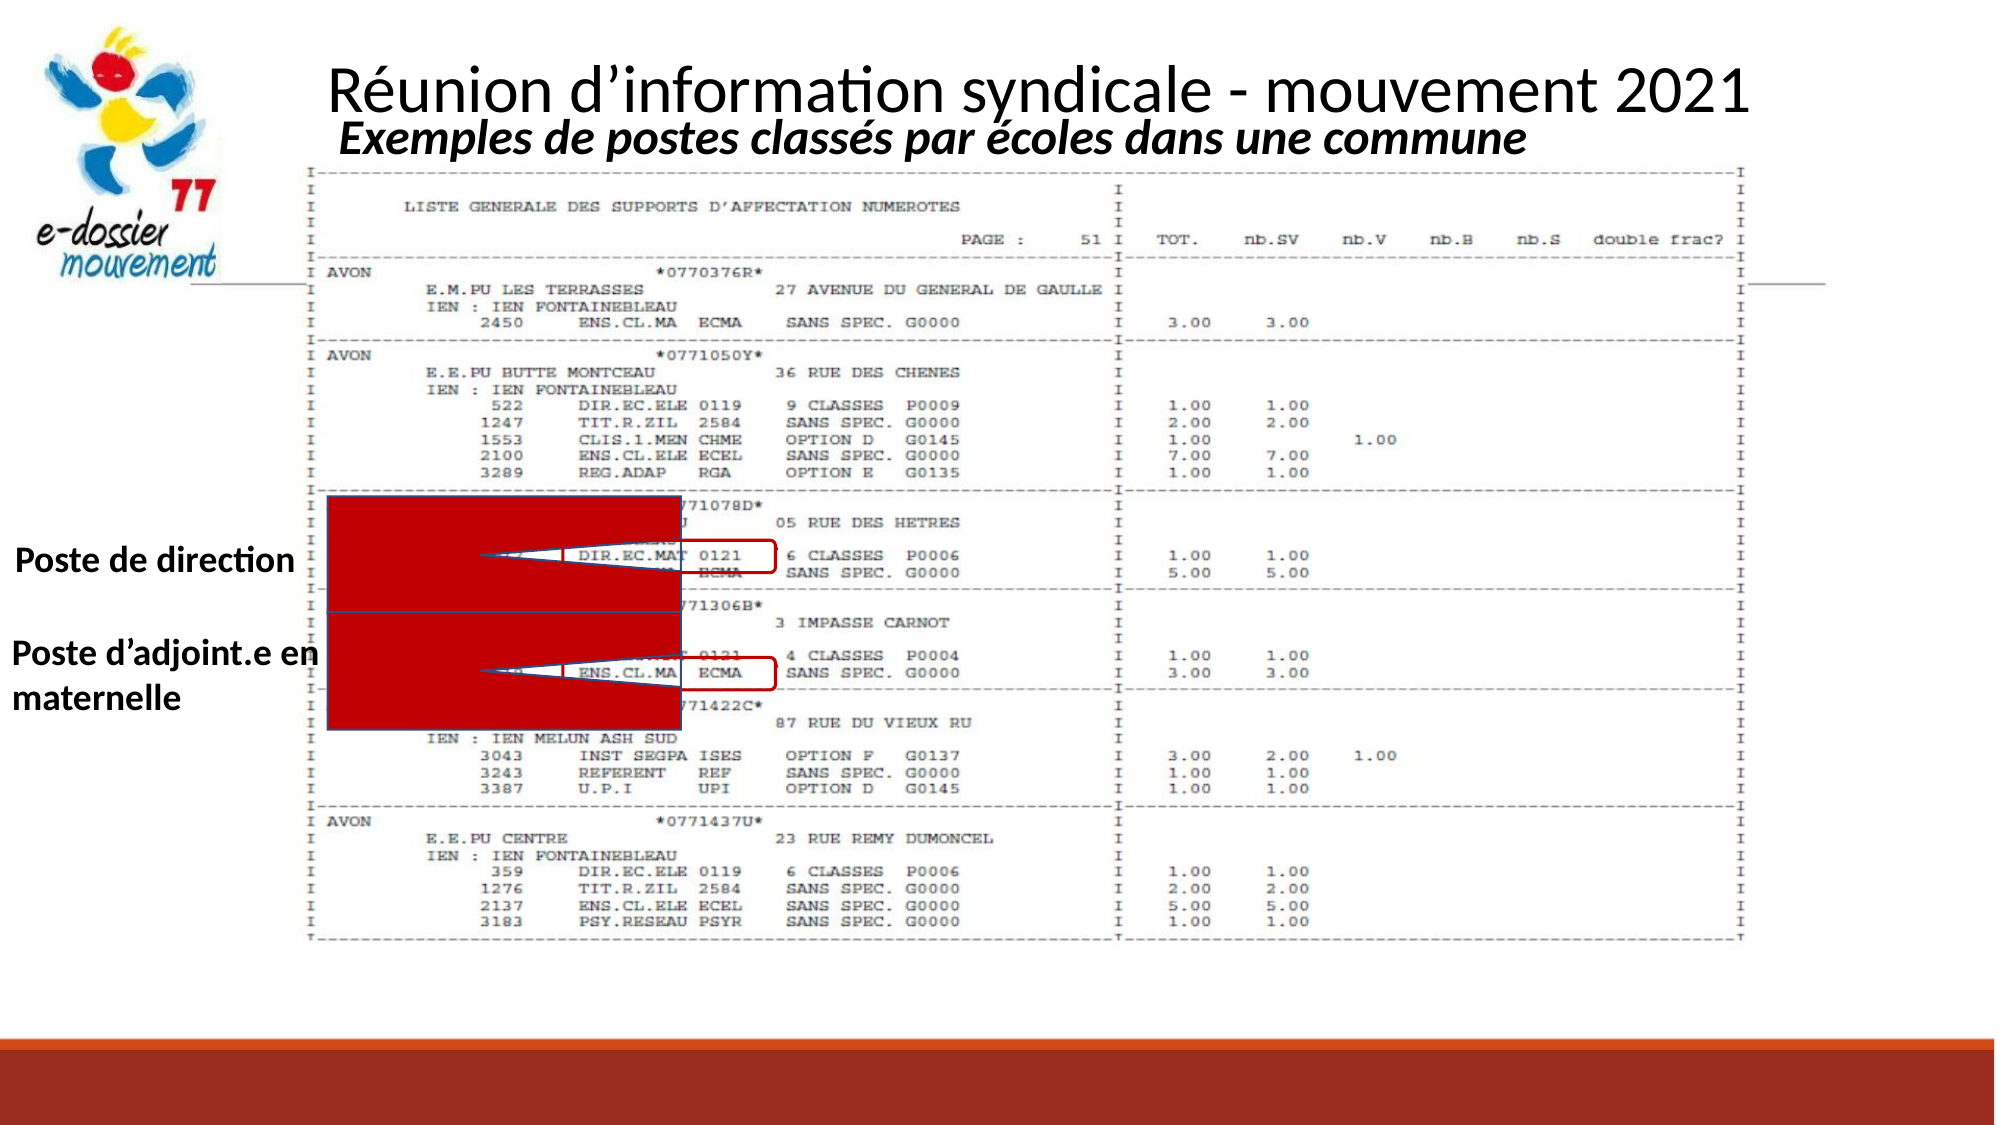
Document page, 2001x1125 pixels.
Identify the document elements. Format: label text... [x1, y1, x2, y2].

text_box [0, 0, 1995, 1125]
text_box Poste d’adjoint.e en maternelle [0, 620, 352, 726]
text_box Exemples de postes classés par écoles dans une commune [323, 97, 1634, 173]
text_box Poste de direction [0, 527, 328, 588]
text_box Réunion d’information syndicale - mouvement 2021 [327, 27, 1837, 126]
